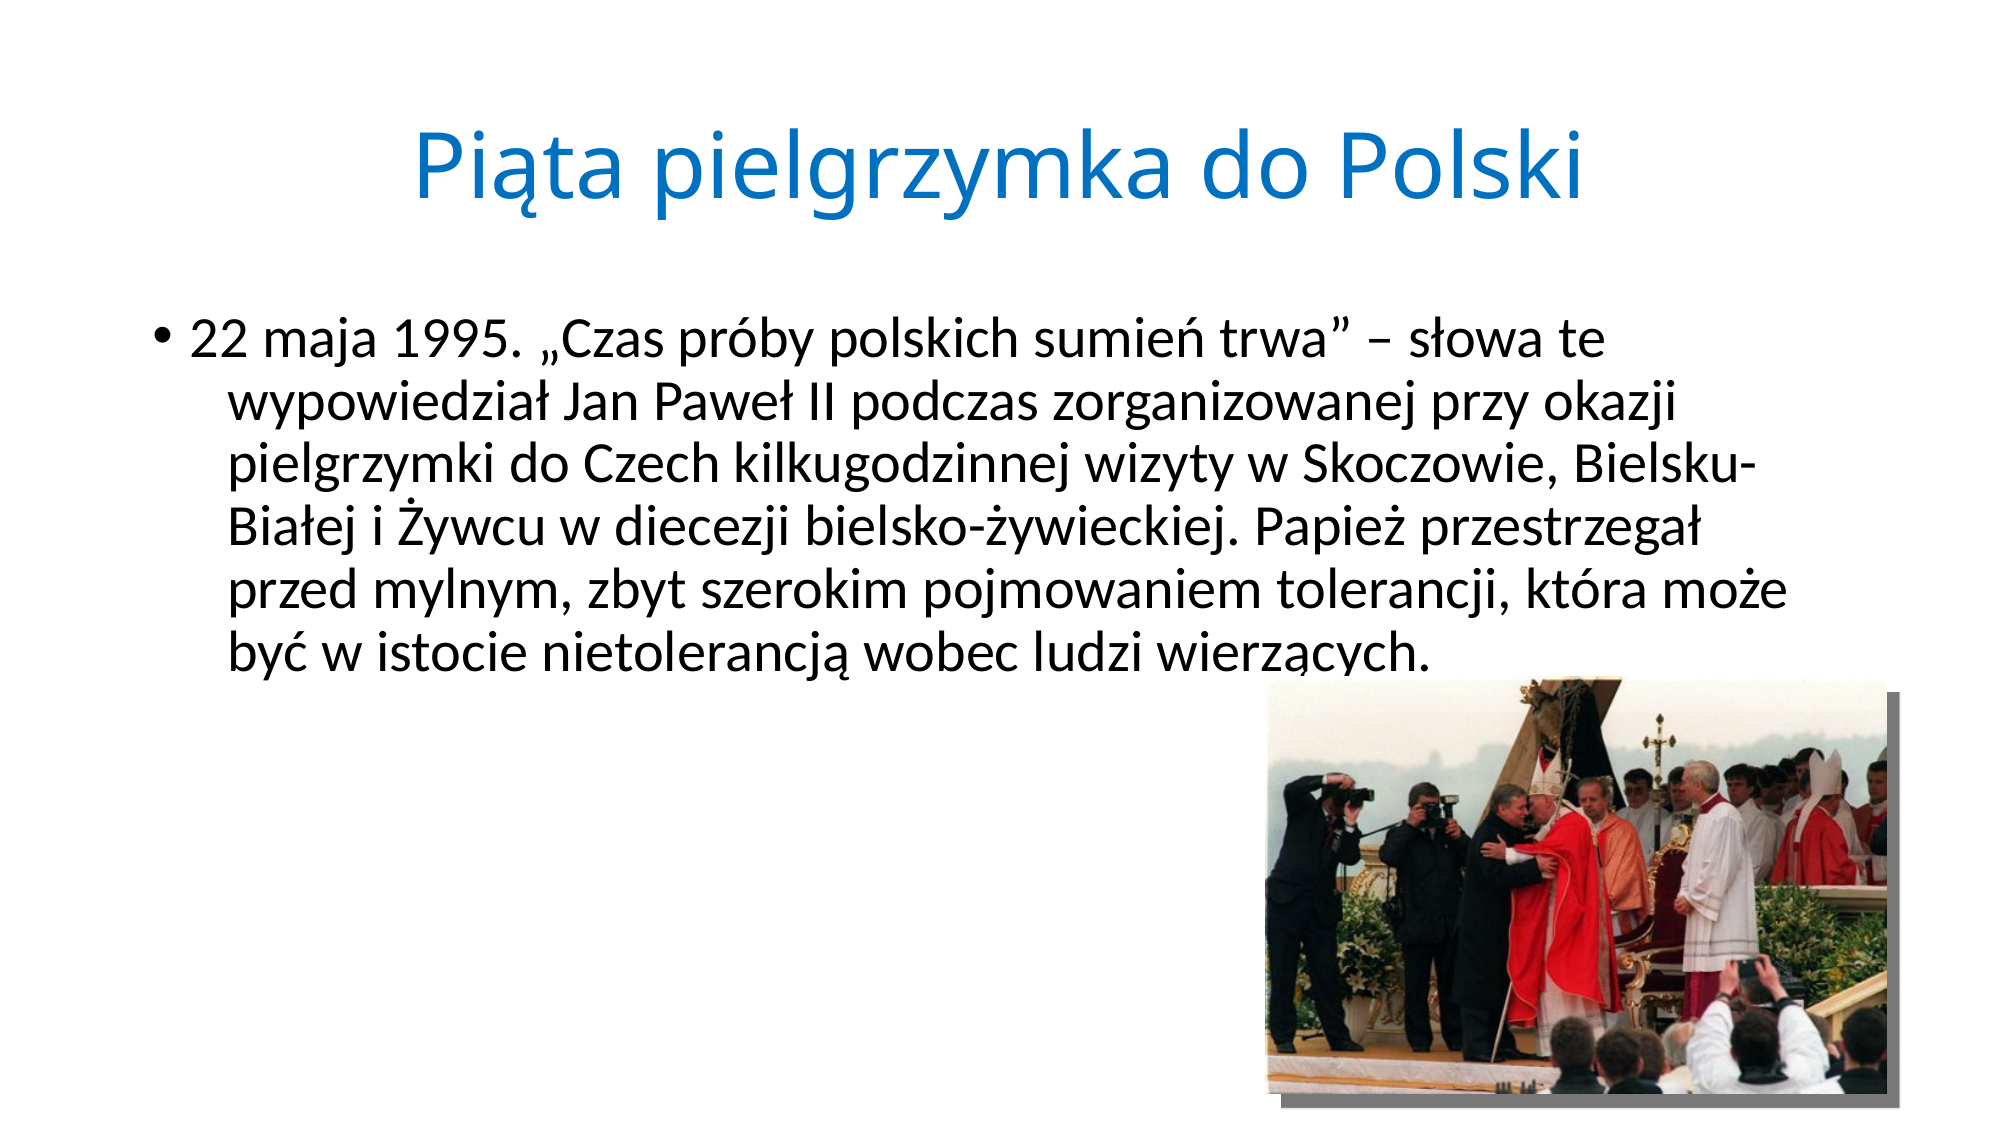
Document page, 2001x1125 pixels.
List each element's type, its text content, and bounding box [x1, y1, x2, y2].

title Piąta pielgrzymka do Polski [137, 59, 1863, 278]
picture [1265, 676, 1887, 1094]
list 22 maja 1995. „Czas próby polskich sumień trwa” – słowa te wypowiedział Jan Paweł II podczas zorganizowanej przy okazji pielgrzymki do Czech kilkugodzinnej wizyty w Skoczowie, Bielsku-Białej i Żywcu w diecezji bielsko-żywieckiej. Papież przestrzegał przed mylnym, zbyt szerokim pojmowaniem tolerancji, która może być w istocie nietolerancją wobec ludzi wierzących. [137, 299, 1863, 1014]
